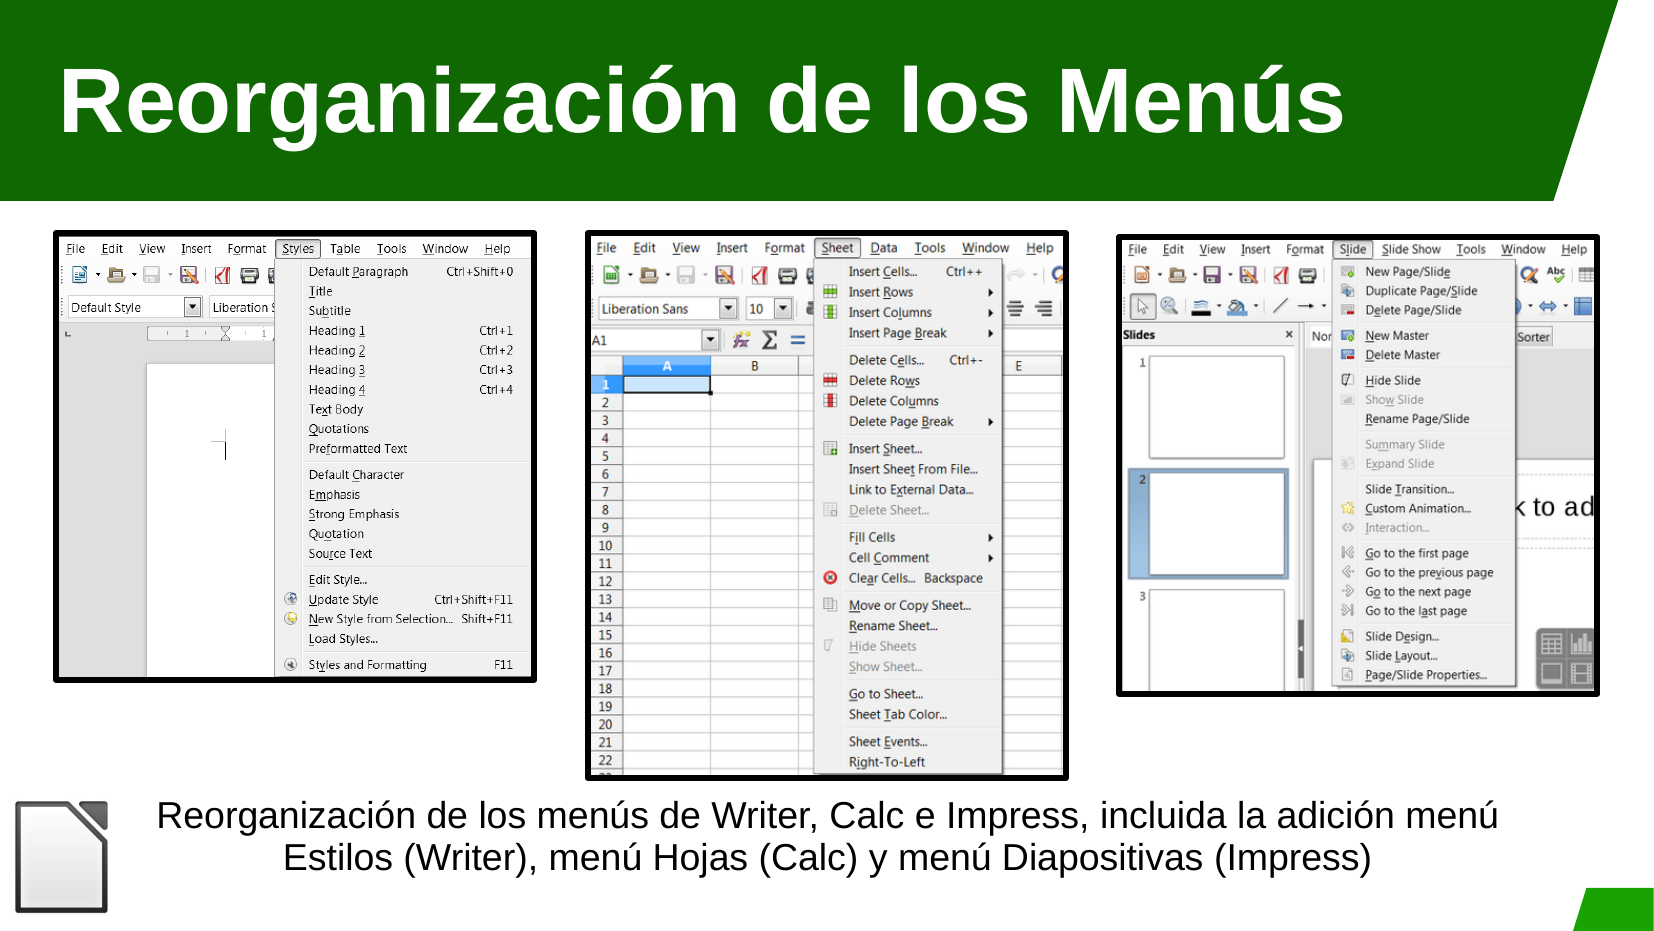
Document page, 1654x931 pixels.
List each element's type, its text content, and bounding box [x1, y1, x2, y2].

picture [1122, 239, 1595, 691]
text_box Reorganización de los menús de Writer, Calc e Impress, incluida la adición menú Estilos (Writer), menú Hojas (Calc) y menú Diapositivas (Impress) [141, 787, 1515, 886]
picture [590, 236, 1063, 775]
title Reorganización de los Menús [59, 13, 1548, 189]
picture [59, 236, 532, 677]
picture [12, 798, 111, 917]
